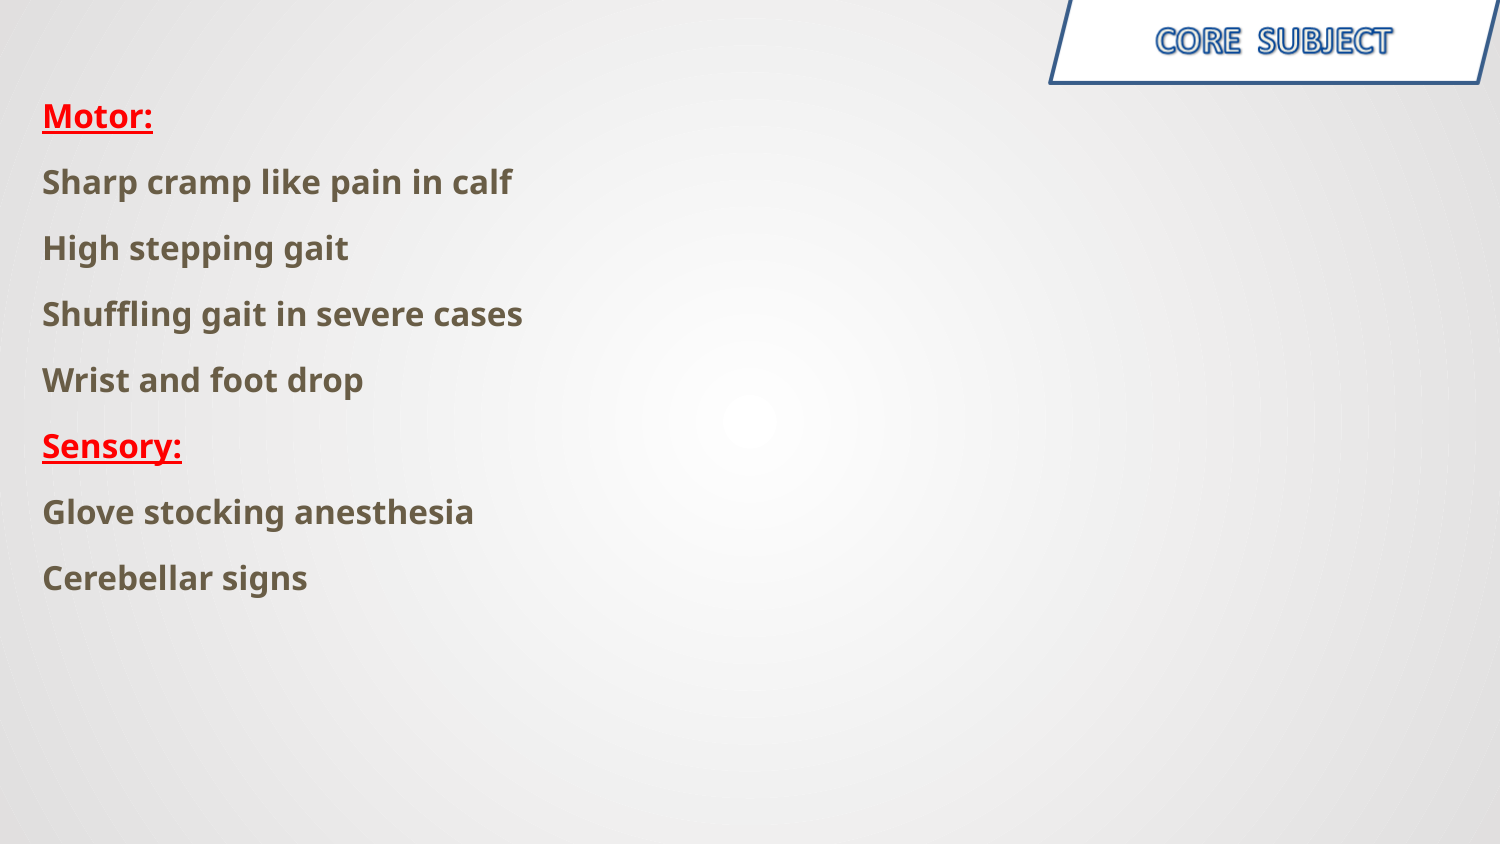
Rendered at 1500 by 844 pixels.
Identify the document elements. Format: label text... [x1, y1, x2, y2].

picture [1048, 0, 1500, 90]
list Motor: Sharp cramp like pain in calf High stepping gait Shuffling gait in severe cases Wrist and foot drop Sensory: Glove stocking anesthesia Cerebellar signs [27, 74, 1425, 617]
